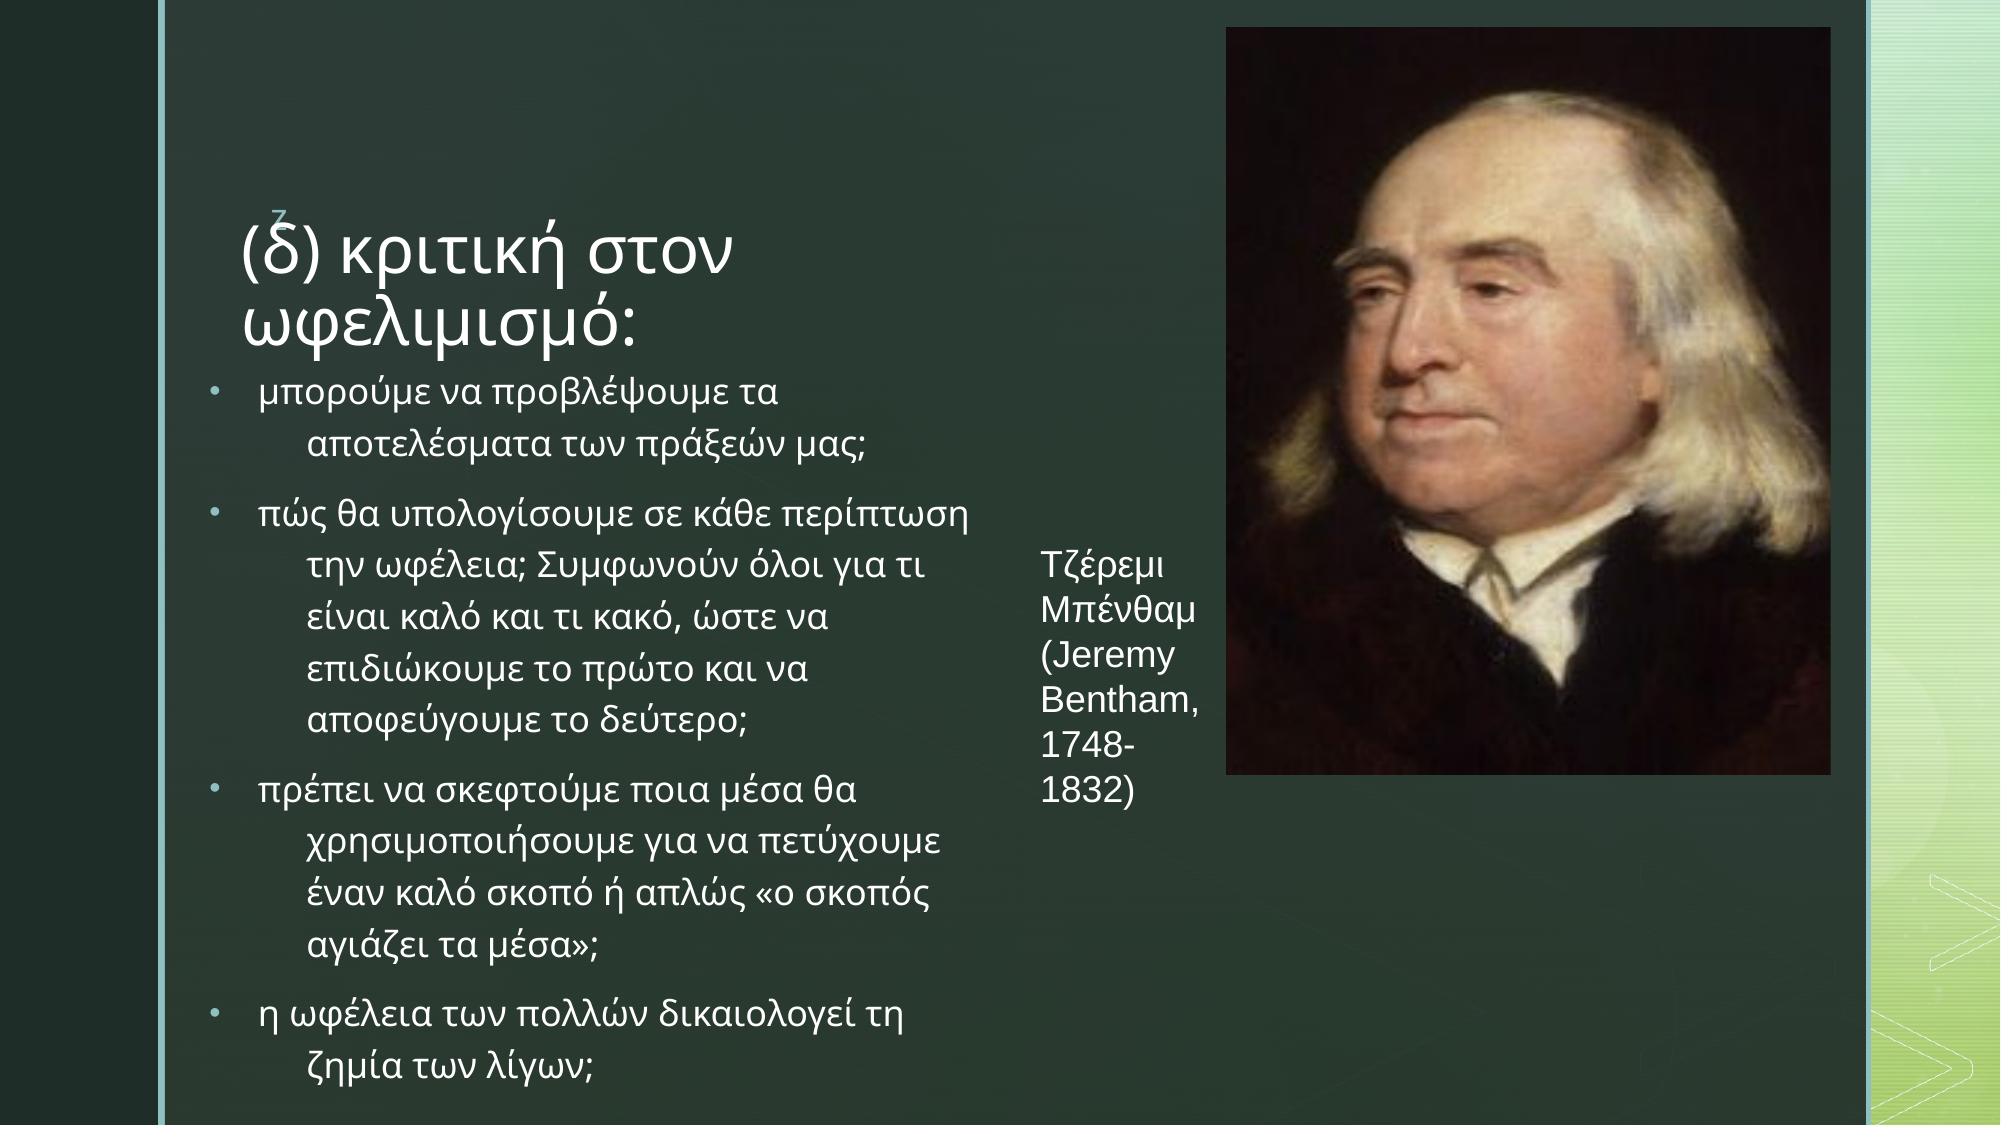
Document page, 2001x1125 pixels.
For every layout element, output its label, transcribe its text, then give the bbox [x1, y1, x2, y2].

title (δ) κριτική στον ωφελιμισμό: [226, 55, 878, 353]
text_box Τζέρεμι Μπένθαμ (Jeremy Bentham, 1748-1832) [1025, 532, 1227, 820]
list μπορούμε να προβλέψουμε τα αποτελέσματα των πράξεών μας; πώς θα υπολογίσουμε σε κάθε περίπτωση την ωφέλεια; Συμφωνούν όλοι για τι είναι καλό και τι κακό, ώστε να επιδιώκουμε το πρώτο και να αποφεύγουμε το δεύτερο; πρέπει να σκεφτούμε ποια μέσα θα χρησιμοποιήσουμε για να πετύχουμε έναν καλό σκοπό ή απλώς «ο σκοπός αγιάζει τα μέσα»; η ωφέλεια των πολλών δικαιολογεί τη ζημία των λίγων; [194, 353, 1026, 1101]
picture [1226, 27, 1831, 775]
